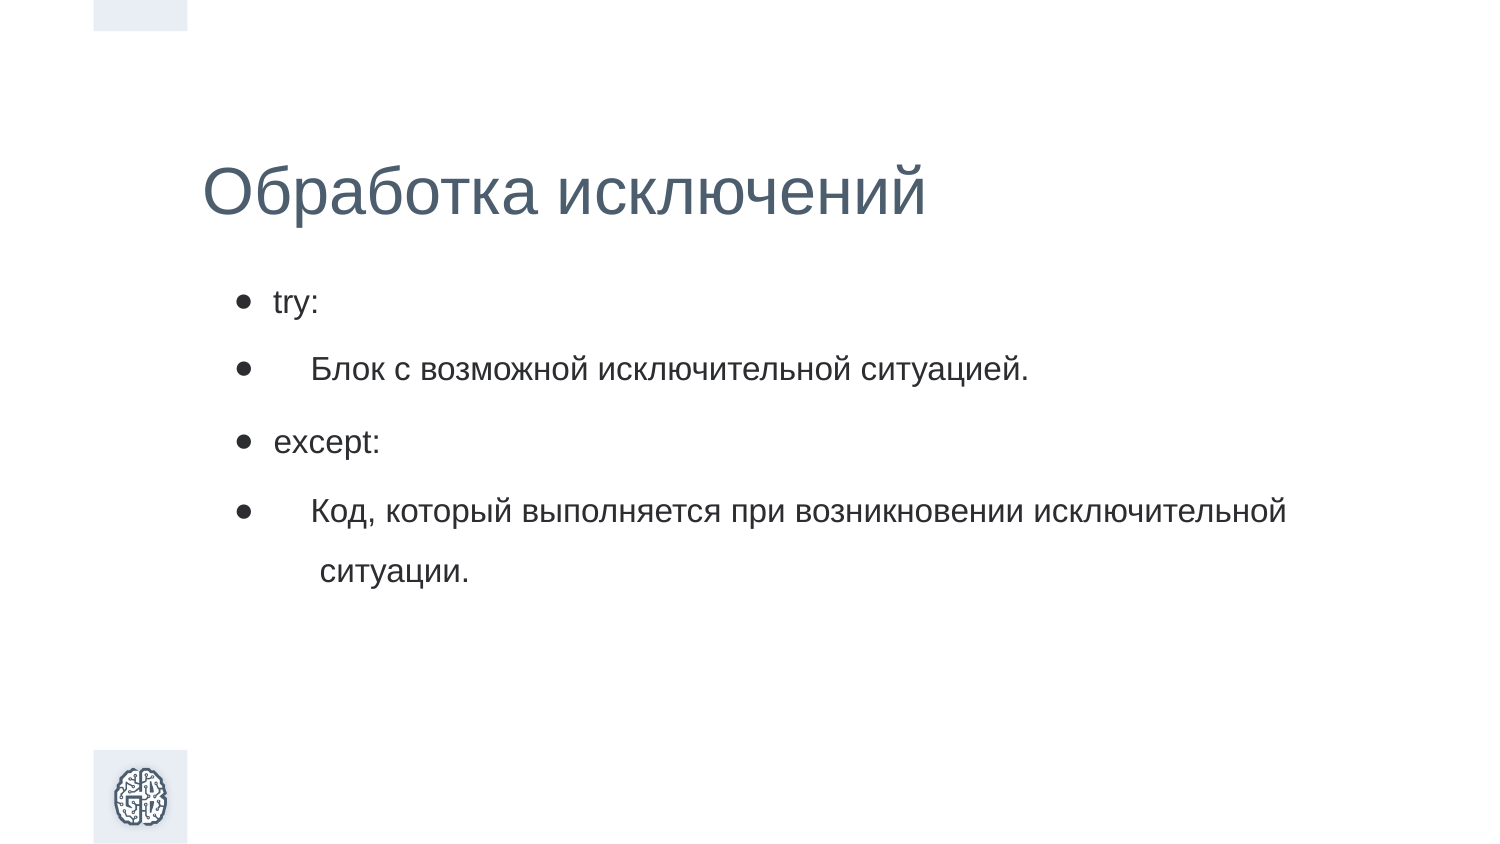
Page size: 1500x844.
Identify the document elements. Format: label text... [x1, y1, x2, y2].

text_box Блок с возможной исключительной ситуацией. [187, 321, 1313, 394]
text_box Код, который выполняется при возникновении исключительной ситуации. [187, 456, 1313, 603]
text_box Обработка исключений [187, 93, 1312, 259]
text_box except: [187, 394, 1313, 456]
text_box try: [187, 259, 1312, 322]
picture [106, 760, 175, 834]
